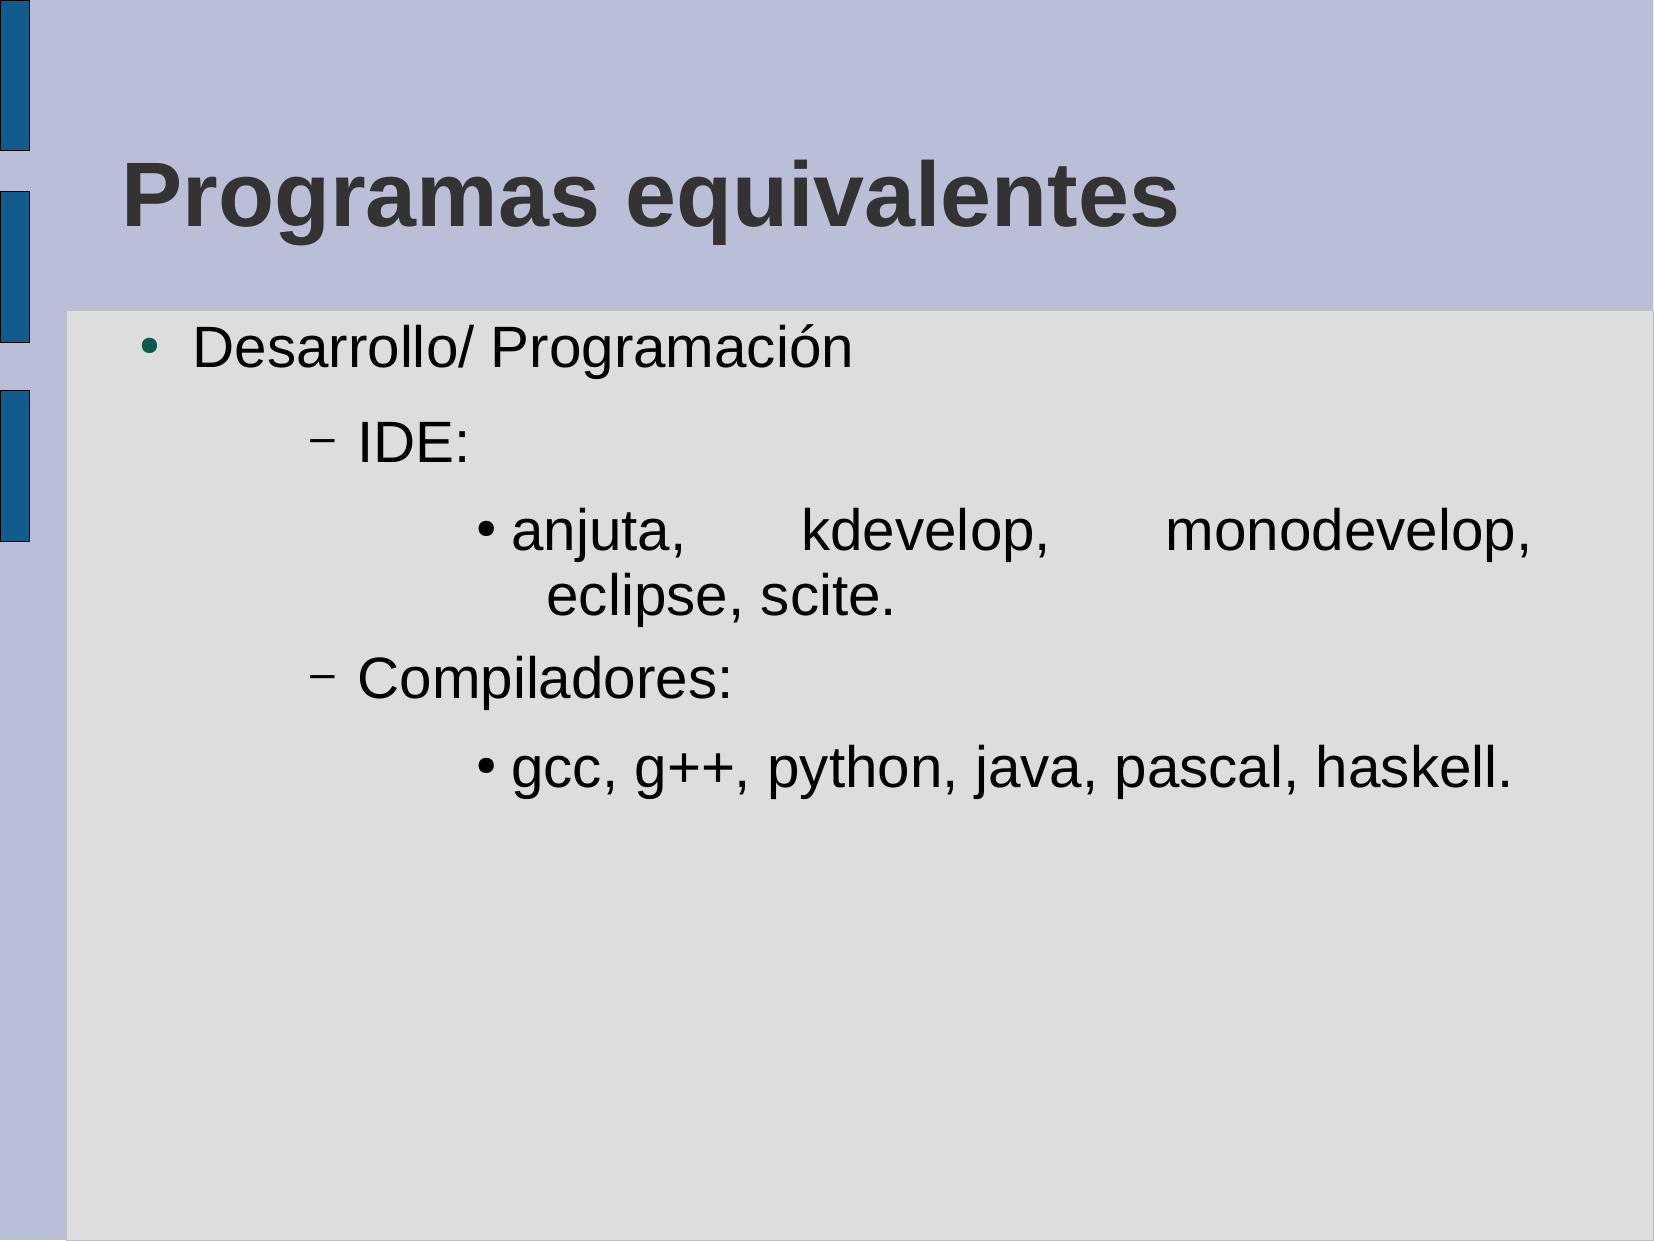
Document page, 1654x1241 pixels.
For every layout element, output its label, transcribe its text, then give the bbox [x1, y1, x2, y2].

title Programas equivalentes [121, 98, 1534, 291]
list Desarrollo/ Programación IDE: anjuta, kdevelop, monodevelop, eclipse, scite. Compiladores: gcc, g++, python, java, pascal, haskell. [121, 314, 1534, 1082]
